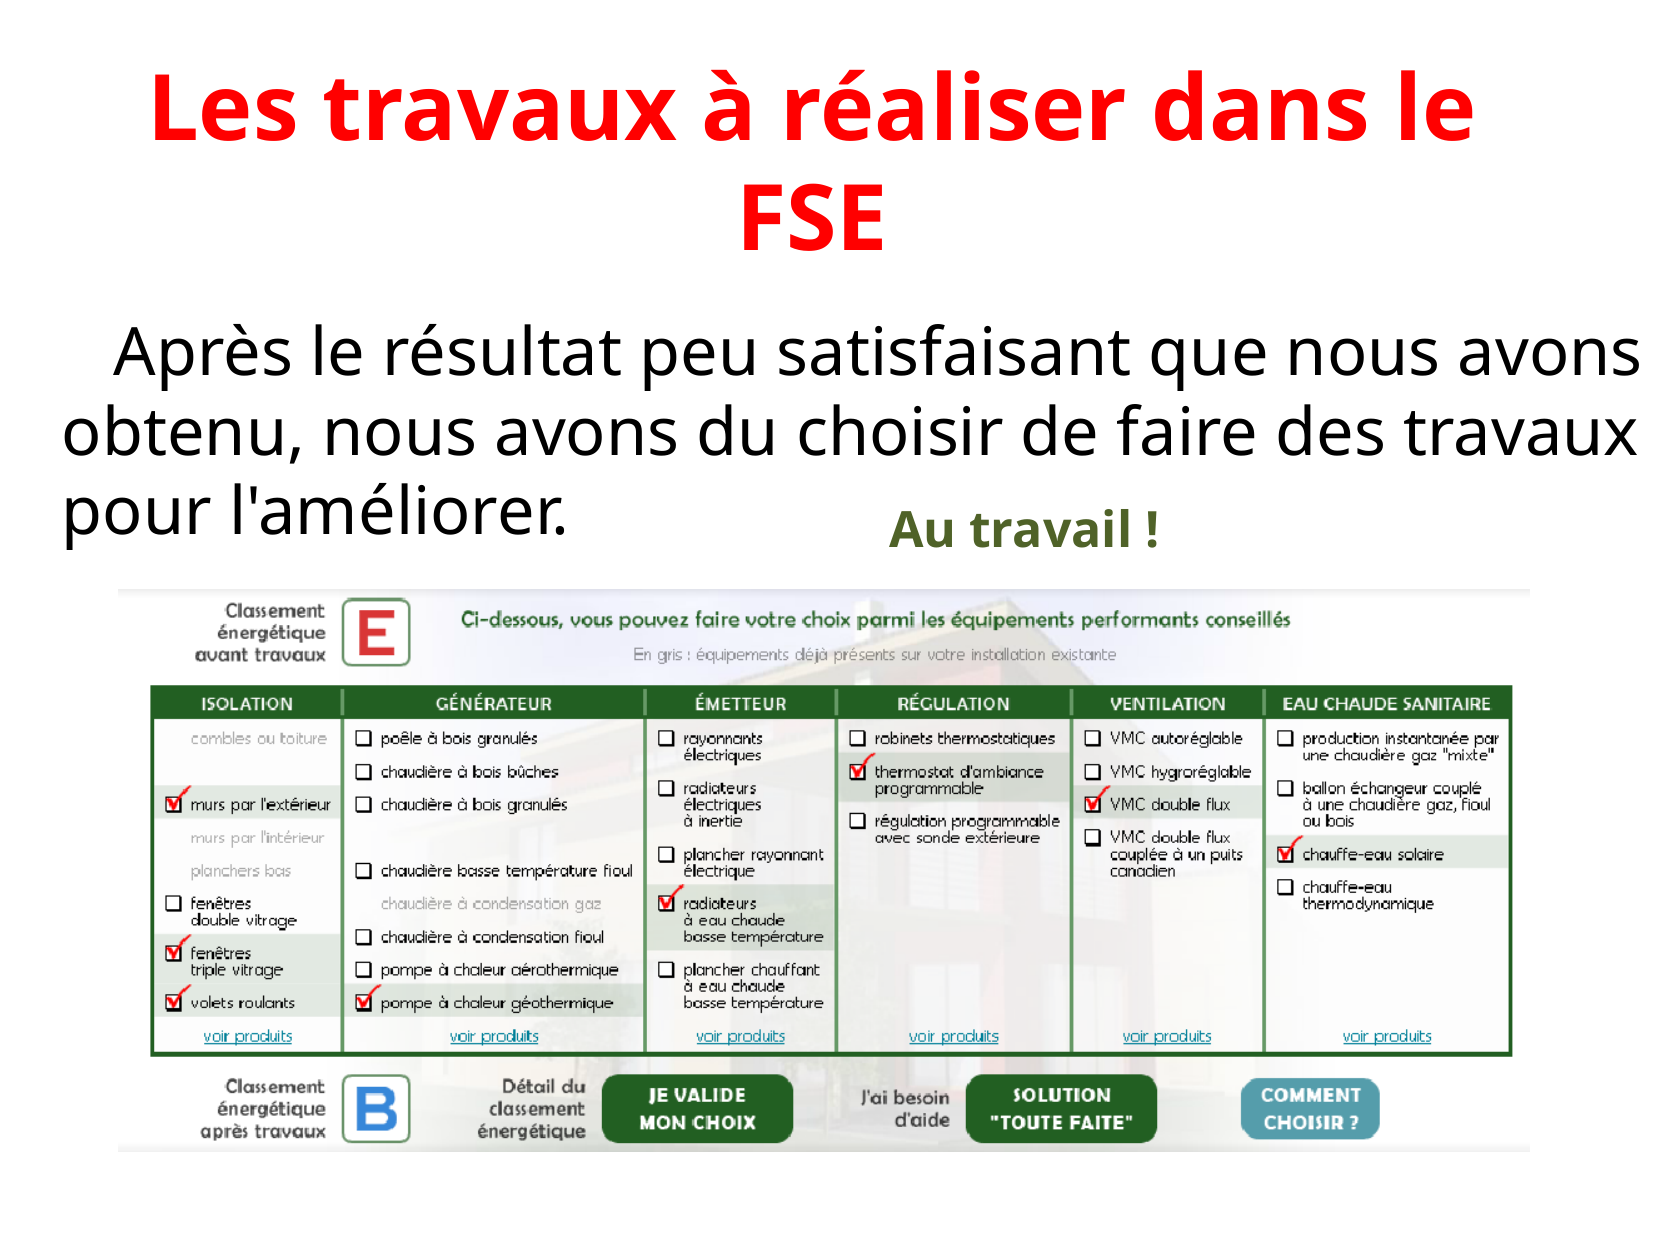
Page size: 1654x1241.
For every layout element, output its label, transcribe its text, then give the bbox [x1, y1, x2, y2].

list Après le résultat peu satisfaisant que nous avons obtenu, nous avons du choisir de faire des travaux pour l'améliorer. [47, 301, 1654, 637]
text_box Au travail ! [874, 490, 1406, 566]
title Les travaux à réaliser dans le FSE [68, 41, 1557, 262]
picture [118, 589, 1530, 1152]
